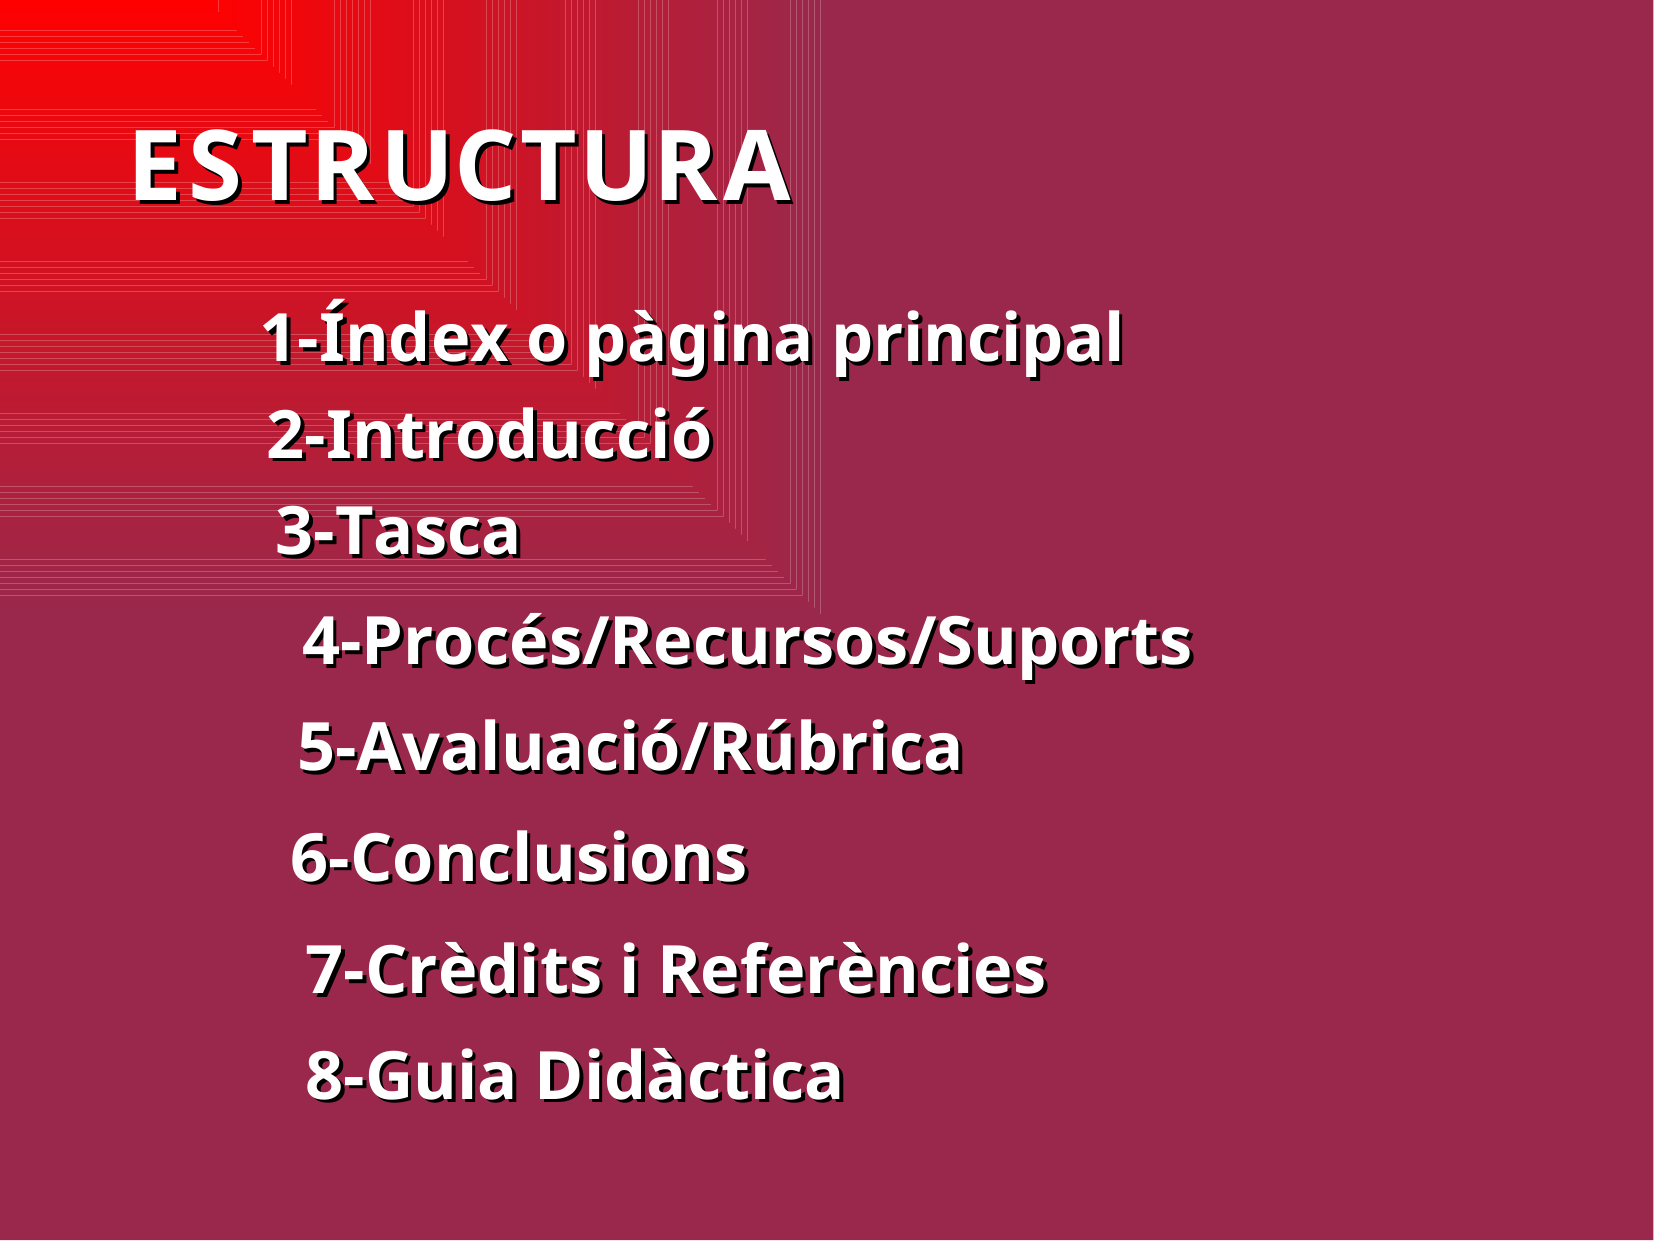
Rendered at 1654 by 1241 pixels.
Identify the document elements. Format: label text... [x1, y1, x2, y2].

text_box 8-Guia Didàctica [305, 1031, 846, 1113]
text_box 5-Avaluació/Rúbrica [297, 703, 964, 784]
text_box 7-Crèdits i Referències [305, 926, 1047, 1007]
text_box 3-Tasca [275, 486, 523, 568]
picture [109, 93, 815, 233]
text_box 1-Índex o pàgina principal [259, 294, 1393, 376]
text_box 6-Conclusions [290, 813, 749, 895]
text_box 4-Procés/Recursos/Suports [302, 597, 1194, 679]
text_box 2-Introducció [266, 390, 1228, 472]
